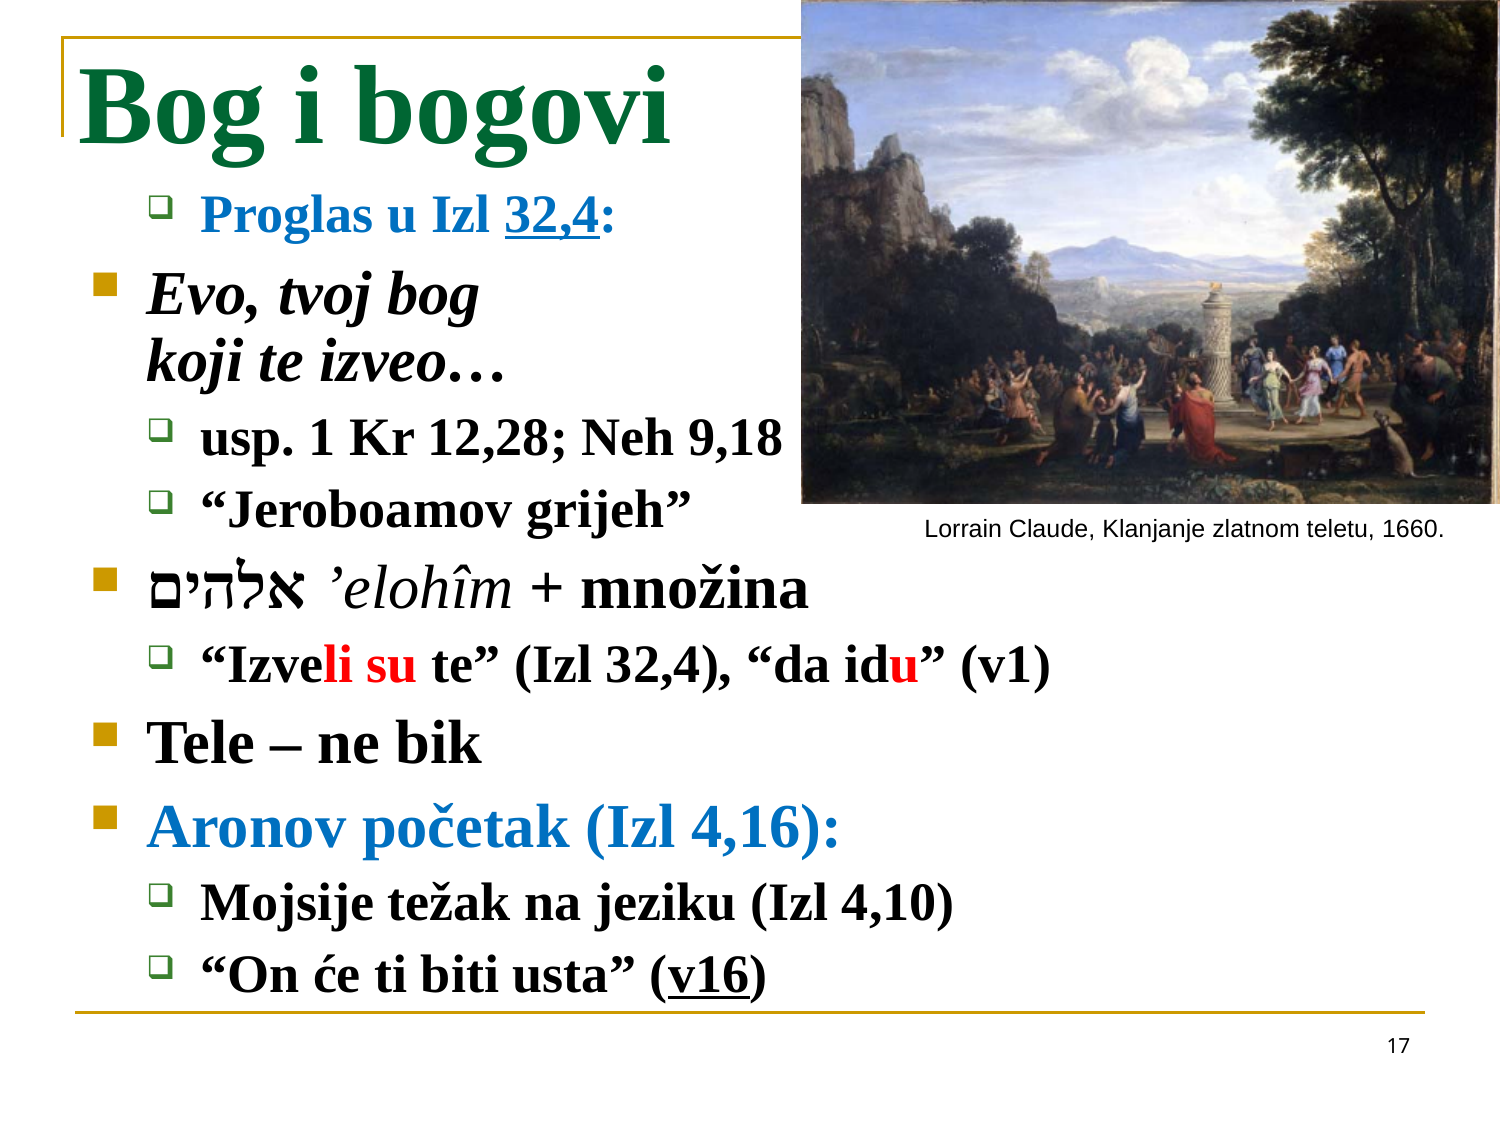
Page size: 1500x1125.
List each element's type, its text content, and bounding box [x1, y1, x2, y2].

text_box Lorrain Claude, Klanjanje zlatnom teletu, 1660. [909, 505, 1500, 551]
title Bog i bogovi [63, 23, 801, 211]
text_box <number> [1074, 1025, 1426, 1101]
picture [801, 0, 1500, 504]
list Proglas u Izl 32,4: Evo, tvoj bog koji te izveo… usp. 1 Kr 12,28; Neh 9,18 “Jeroboamov grijeh” אלהים ’elohîm + množina “Izveli su te” (Izl 32,4), “da idu” (v1) Tele – ne bik Aronov početak (Izl 4,16): Mojsije težak na jeziku (Izl 4,10) “On će ti biti usta” (v16) [75, 178, 1426, 1013]
